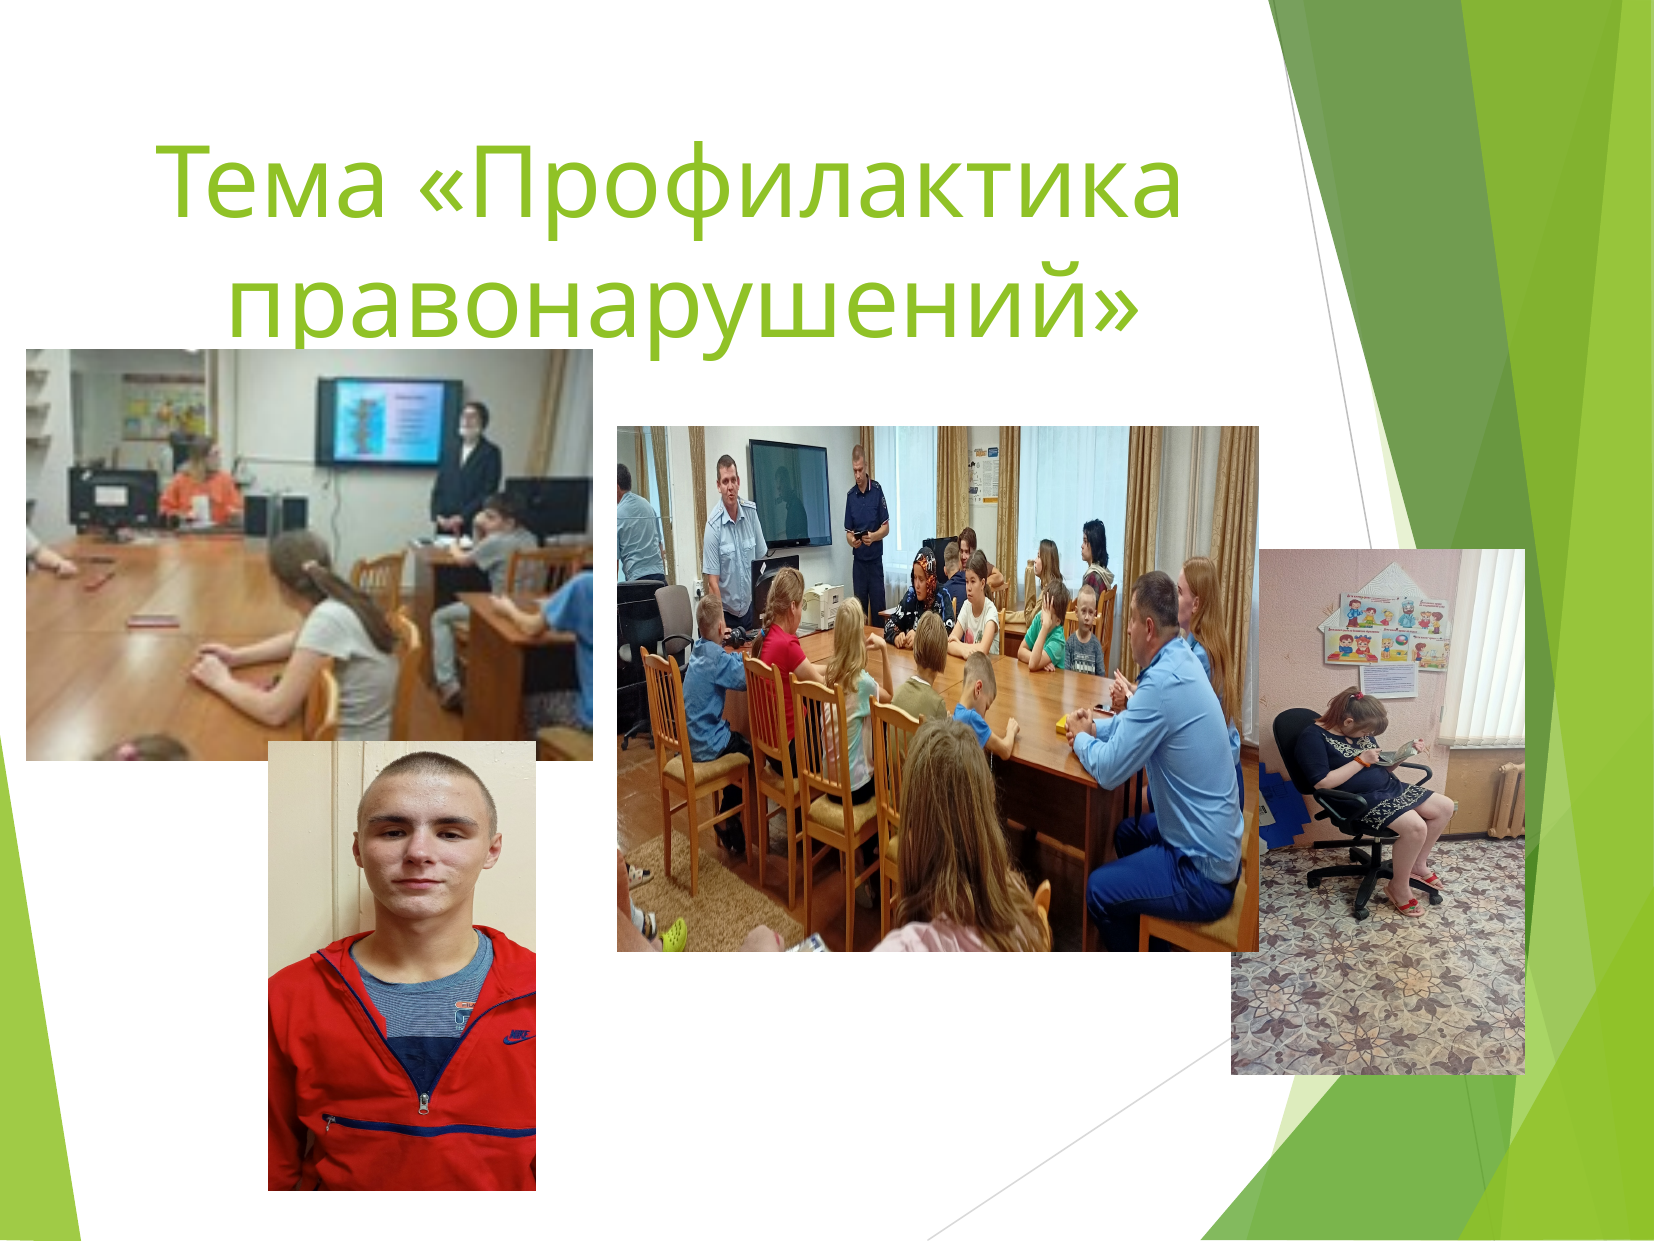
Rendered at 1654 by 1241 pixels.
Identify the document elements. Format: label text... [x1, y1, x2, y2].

picture [617, 426, 1525, 1075]
title Тема «Профилактика правонарушений» [110, 110, 1259, 350]
picture [26, 349, 593, 1191]
